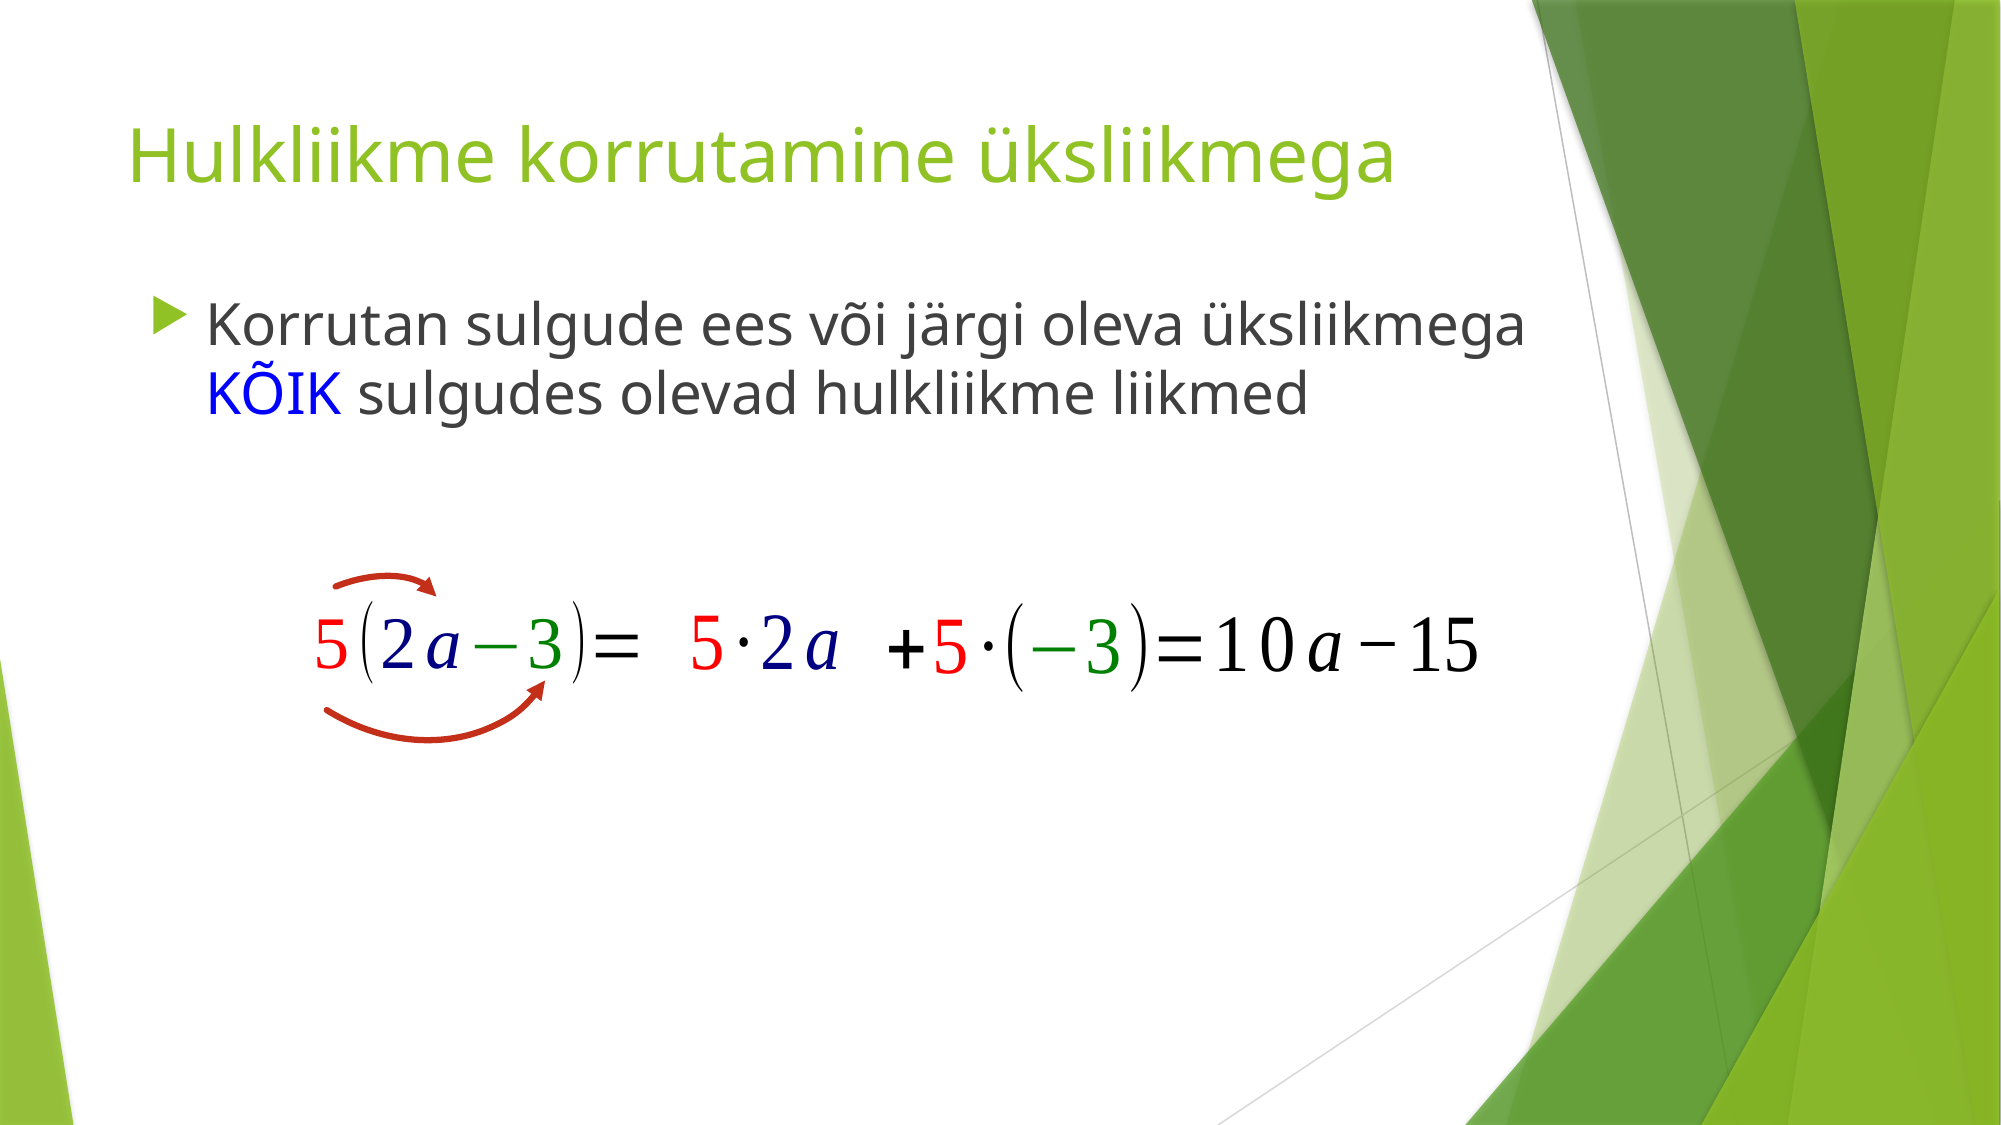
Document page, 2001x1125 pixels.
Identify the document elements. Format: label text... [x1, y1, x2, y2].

chart [673, 596, 859, 688]
title Hulkliikme korrutamine üksliikmega [111, 99, 1522, 317]
chart [296, 597, 666, 689]
chart [869, 597, 1501, 697]
list Korrutan sulgude ees või järgi oleva üksliikmega KÕIK sulgudes olevad hulkliikme liikmed [134, 279, 1563, 509]
